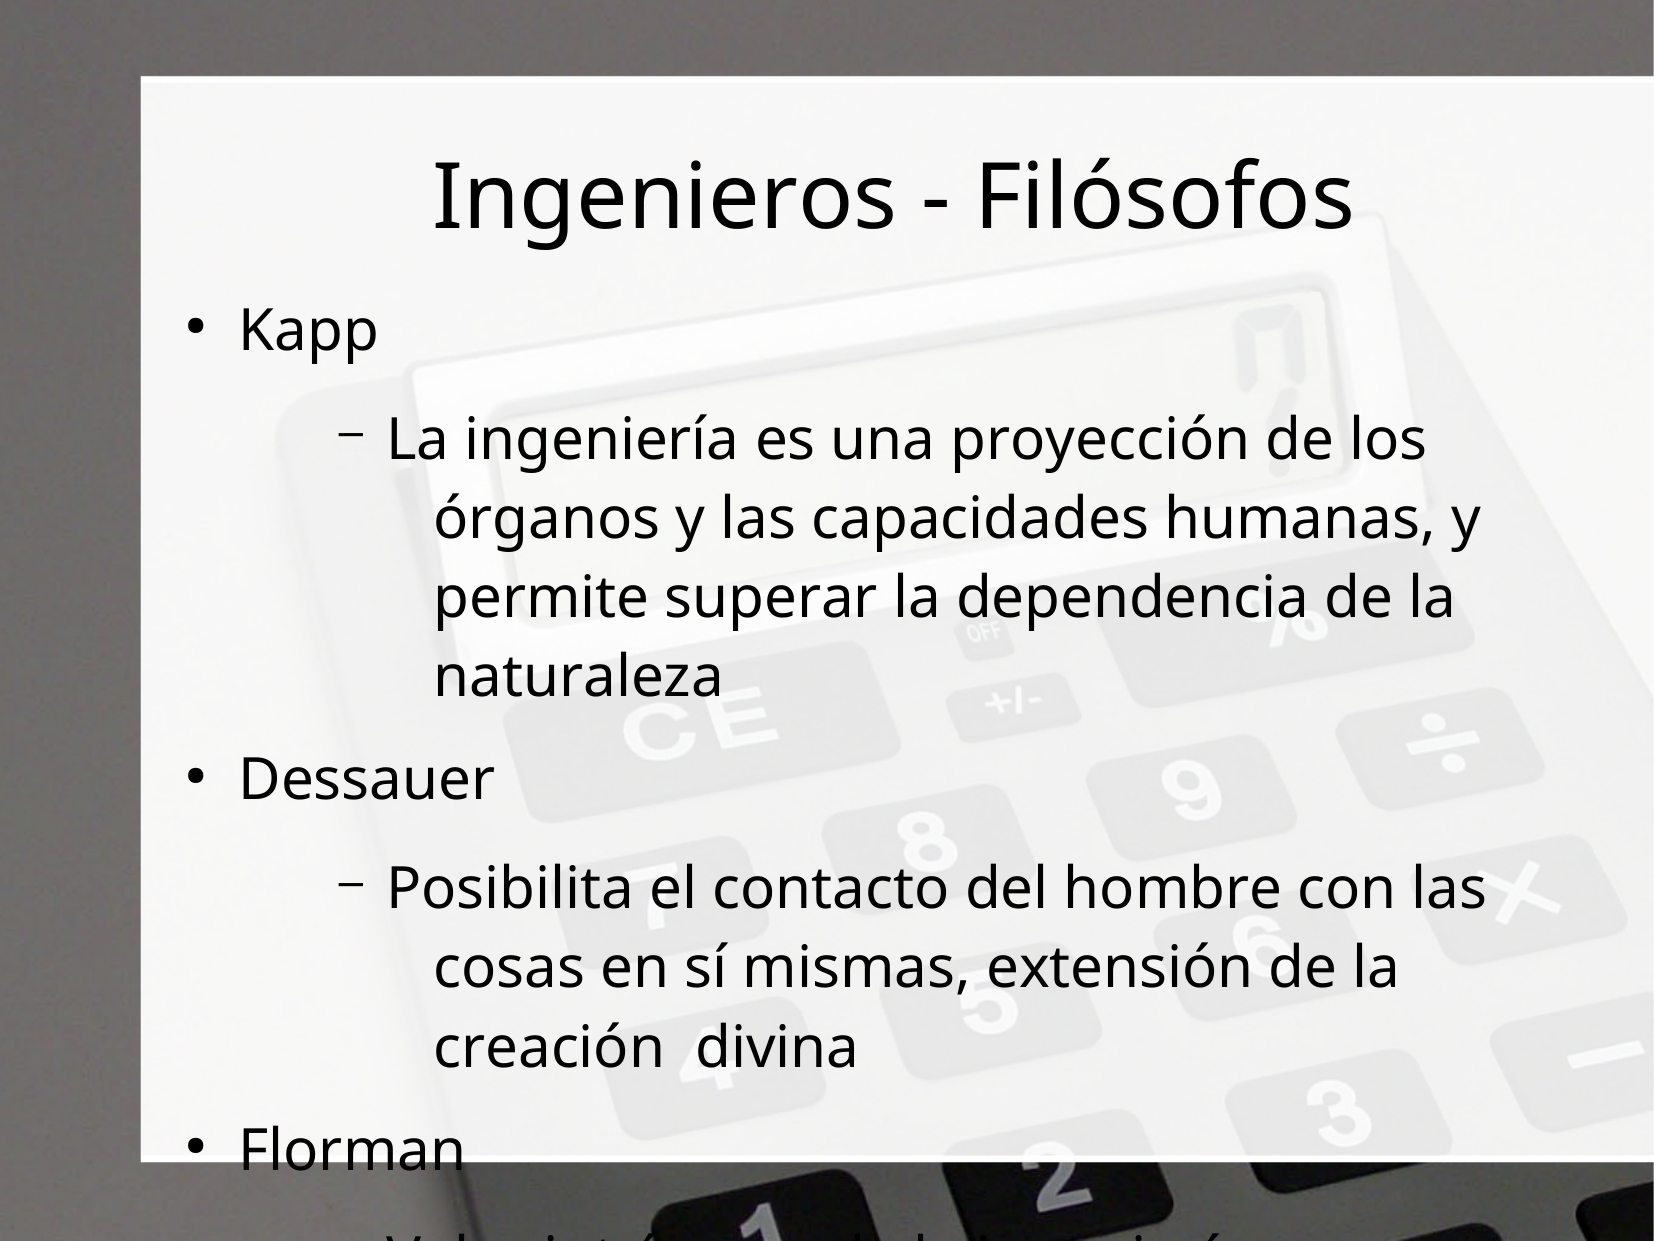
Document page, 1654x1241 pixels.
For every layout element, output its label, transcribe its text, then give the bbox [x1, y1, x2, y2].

picture [0, 0, 1654, 1241]
list Kapp La ingeniería es una proyección de los órganos y las capacidades humanas, y permite superar la dependencia de la naturaleza Dessauer Posibilita el contacto del hombre con las cosas en sí mismas, extensión de la creación divina Florman Valor intrínseco de la ingeniería Wittgenstein [150, 288, 1613, 1126]
title Ingenieros - Filósofos [150, 89, 1639, 297]
